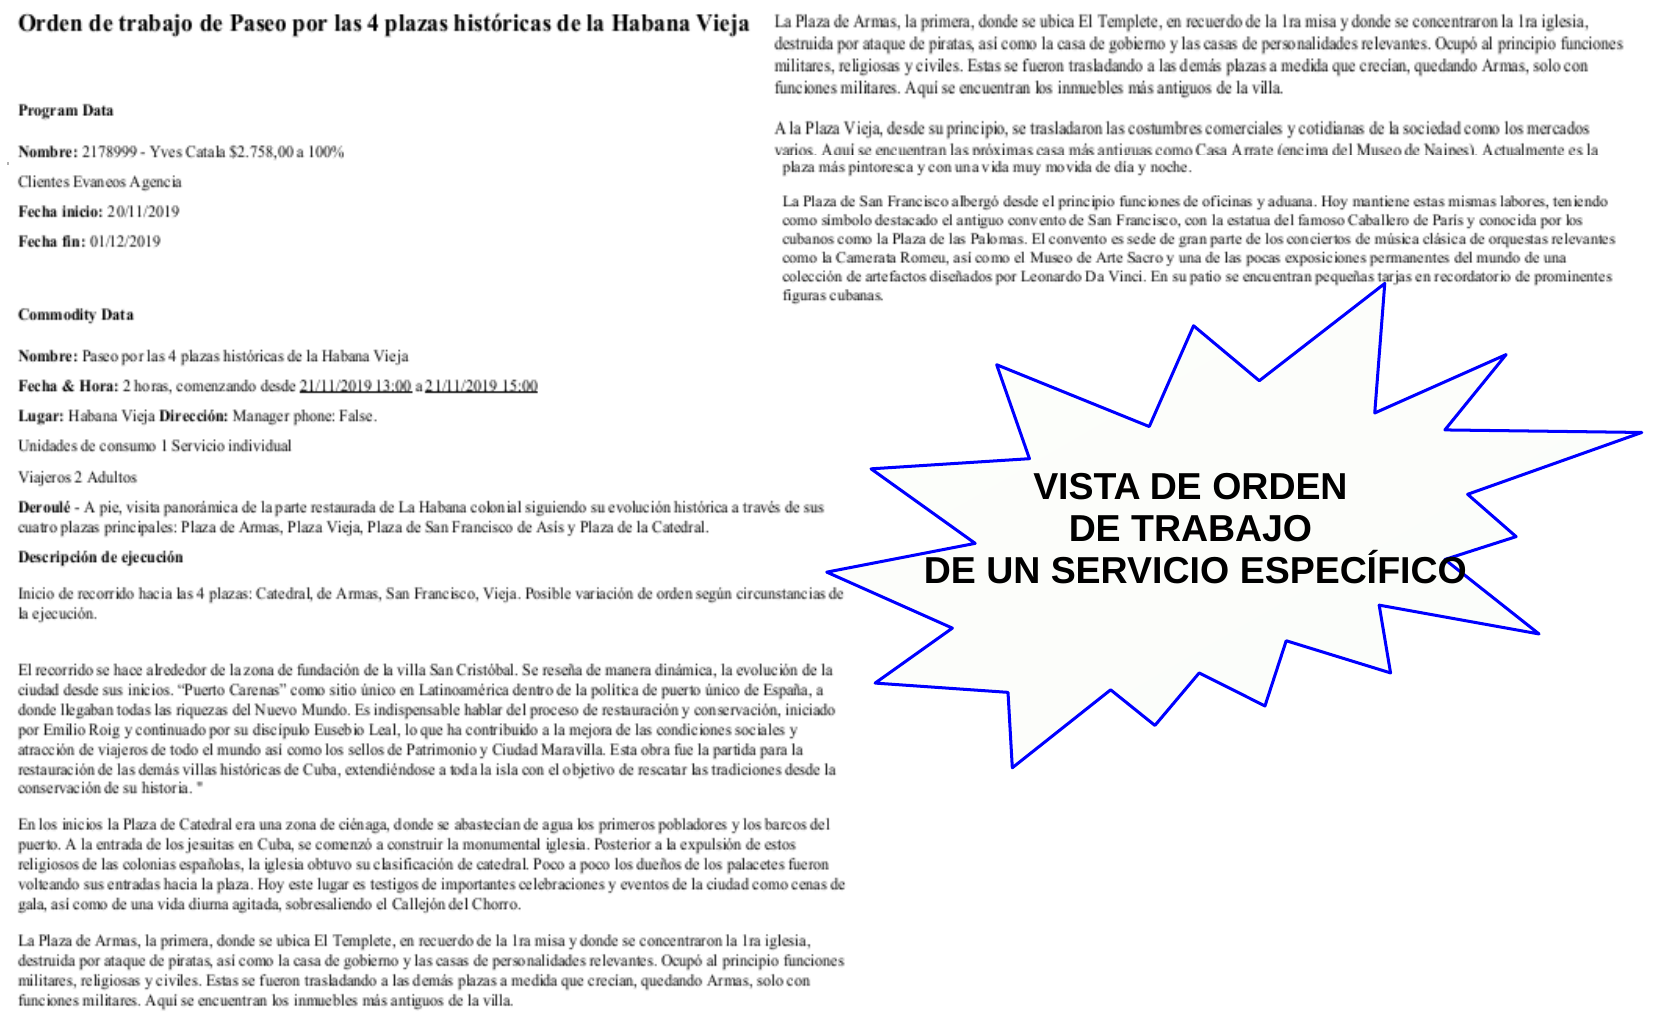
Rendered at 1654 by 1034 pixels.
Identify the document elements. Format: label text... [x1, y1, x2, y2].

picture [9, 8, 1630, 1016]
text_box VISTA DE ORDEN DE TRABAJO DE UN SERVICIO ESPECÍFICO [826, 283, 1642, 768]
